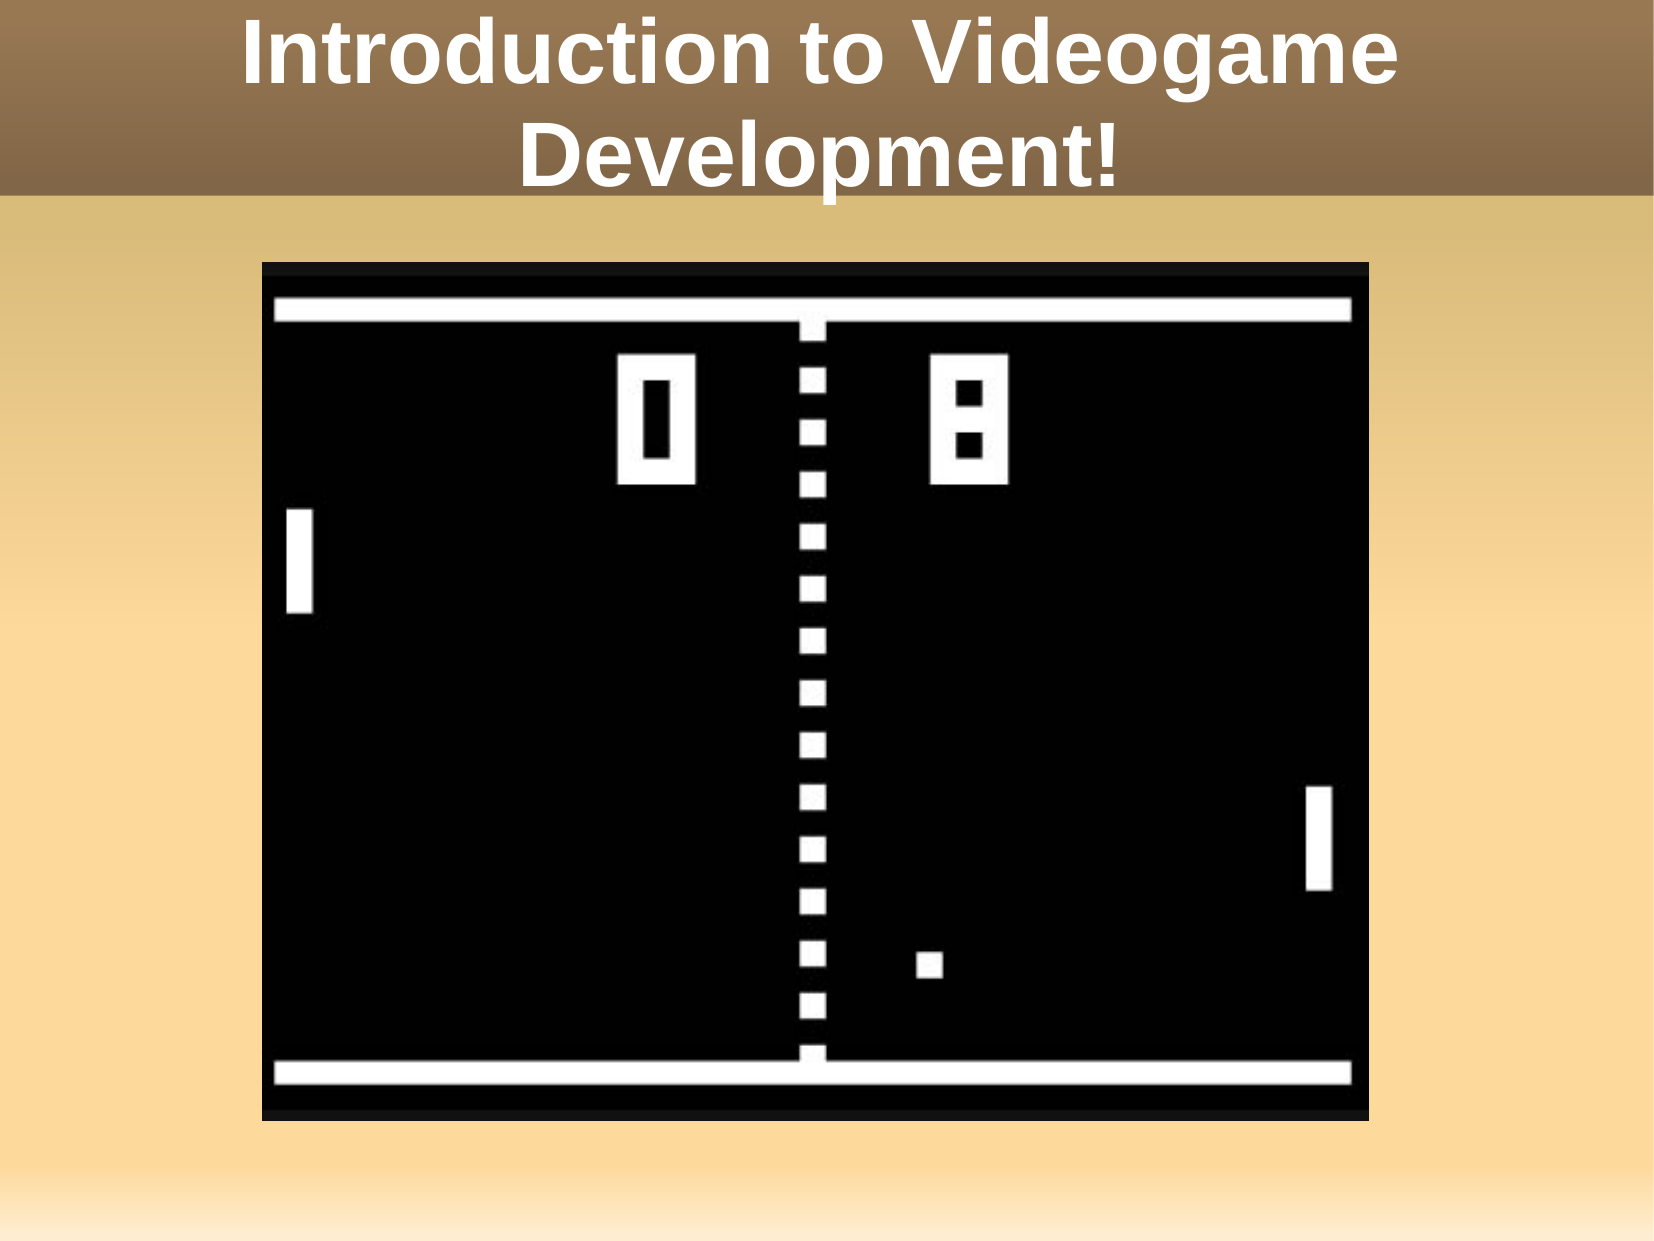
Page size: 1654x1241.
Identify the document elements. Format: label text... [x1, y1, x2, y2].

picture [0, 0, 1654, 1241]
title Introduction to Videogame Development! [76, 0, 1565, 222]
